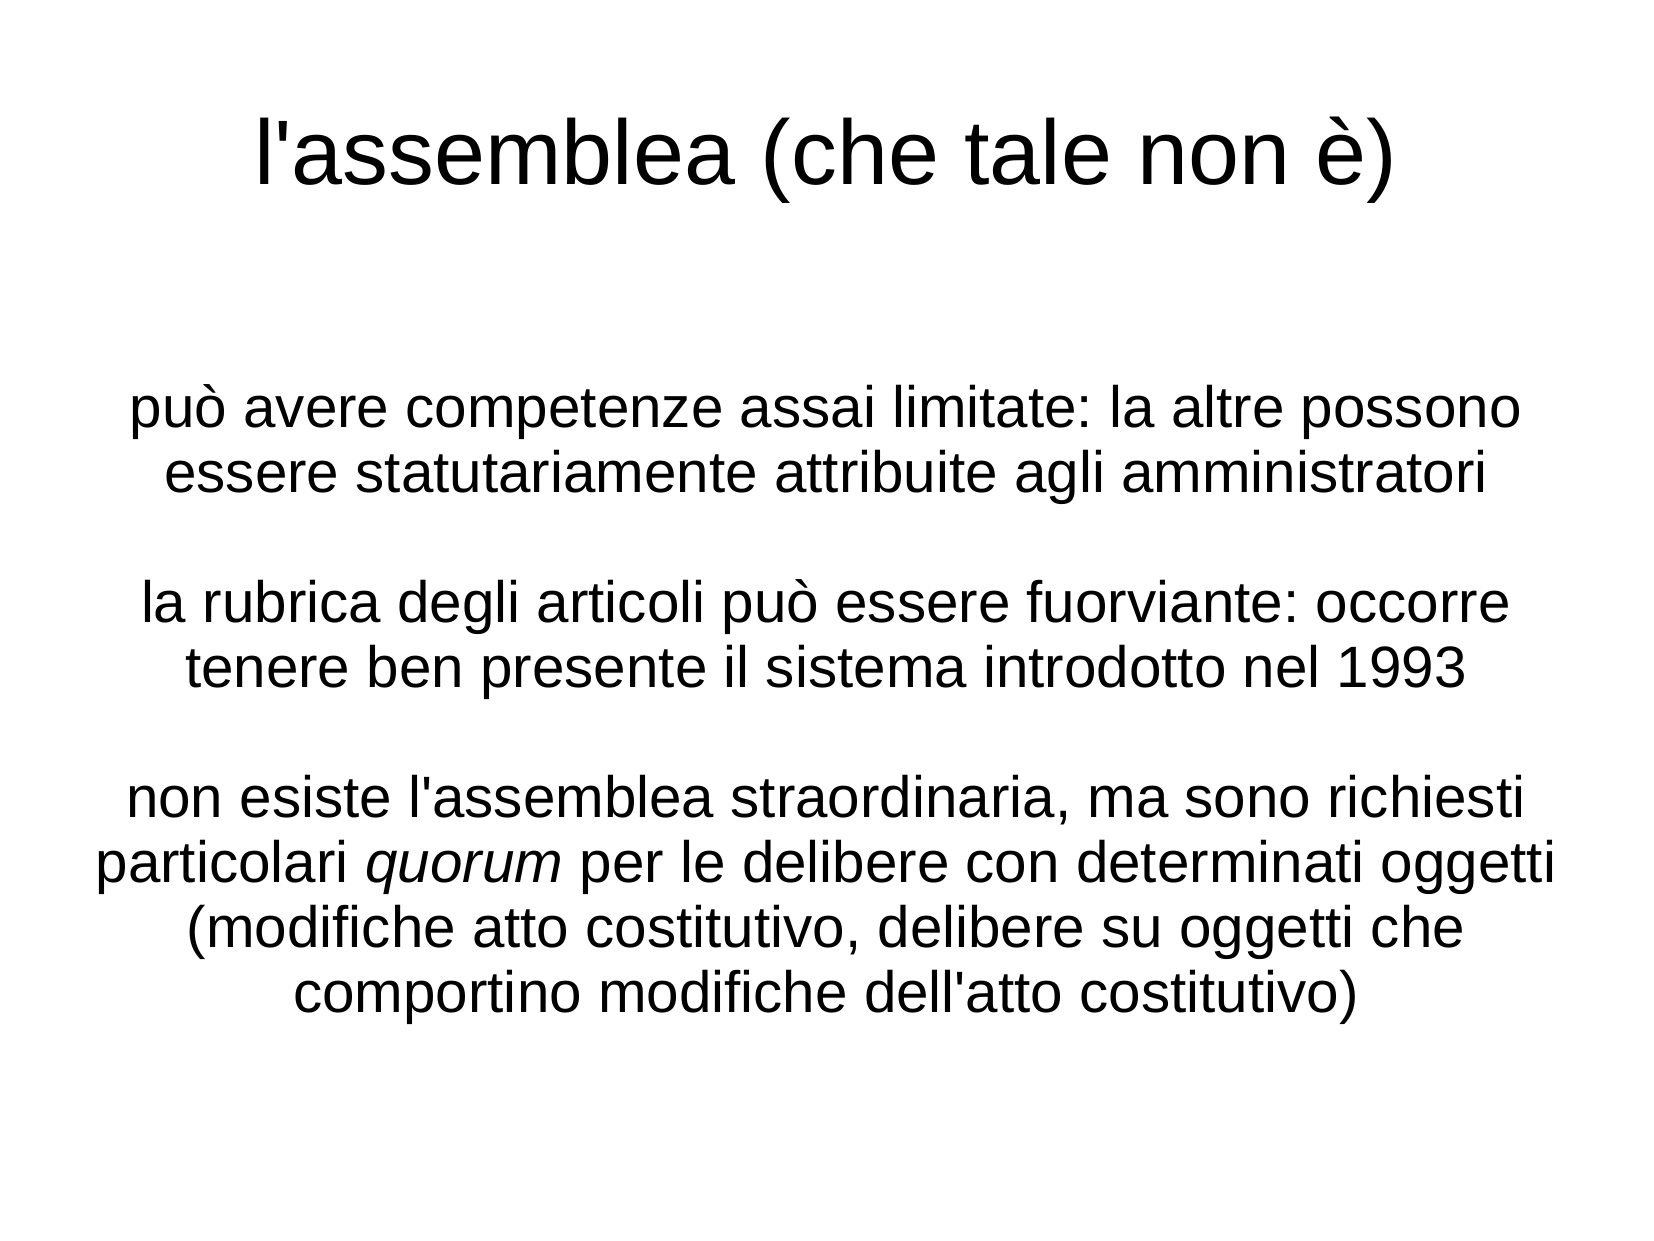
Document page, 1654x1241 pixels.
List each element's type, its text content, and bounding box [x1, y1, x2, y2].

subtitle può avere competenze assai limitate: la altre possono essere statutariamente attribuite agli amministratori la rubrica degli articoli può essere fuorviante: occorre tenere ben presente il sistema introdotto nel 1993 non esiste l'assemblea straordinaria, ma sono richiesti particolari quorum per le delibere con determinati oggetti (modifiche atto costitutivo, delibere su oggetti che comportino modifiche dell'atto costitutivo) [82, 297, 1571, 1102]
title l'assemblea (che tale non è) [82, 56, 1571, 250]
